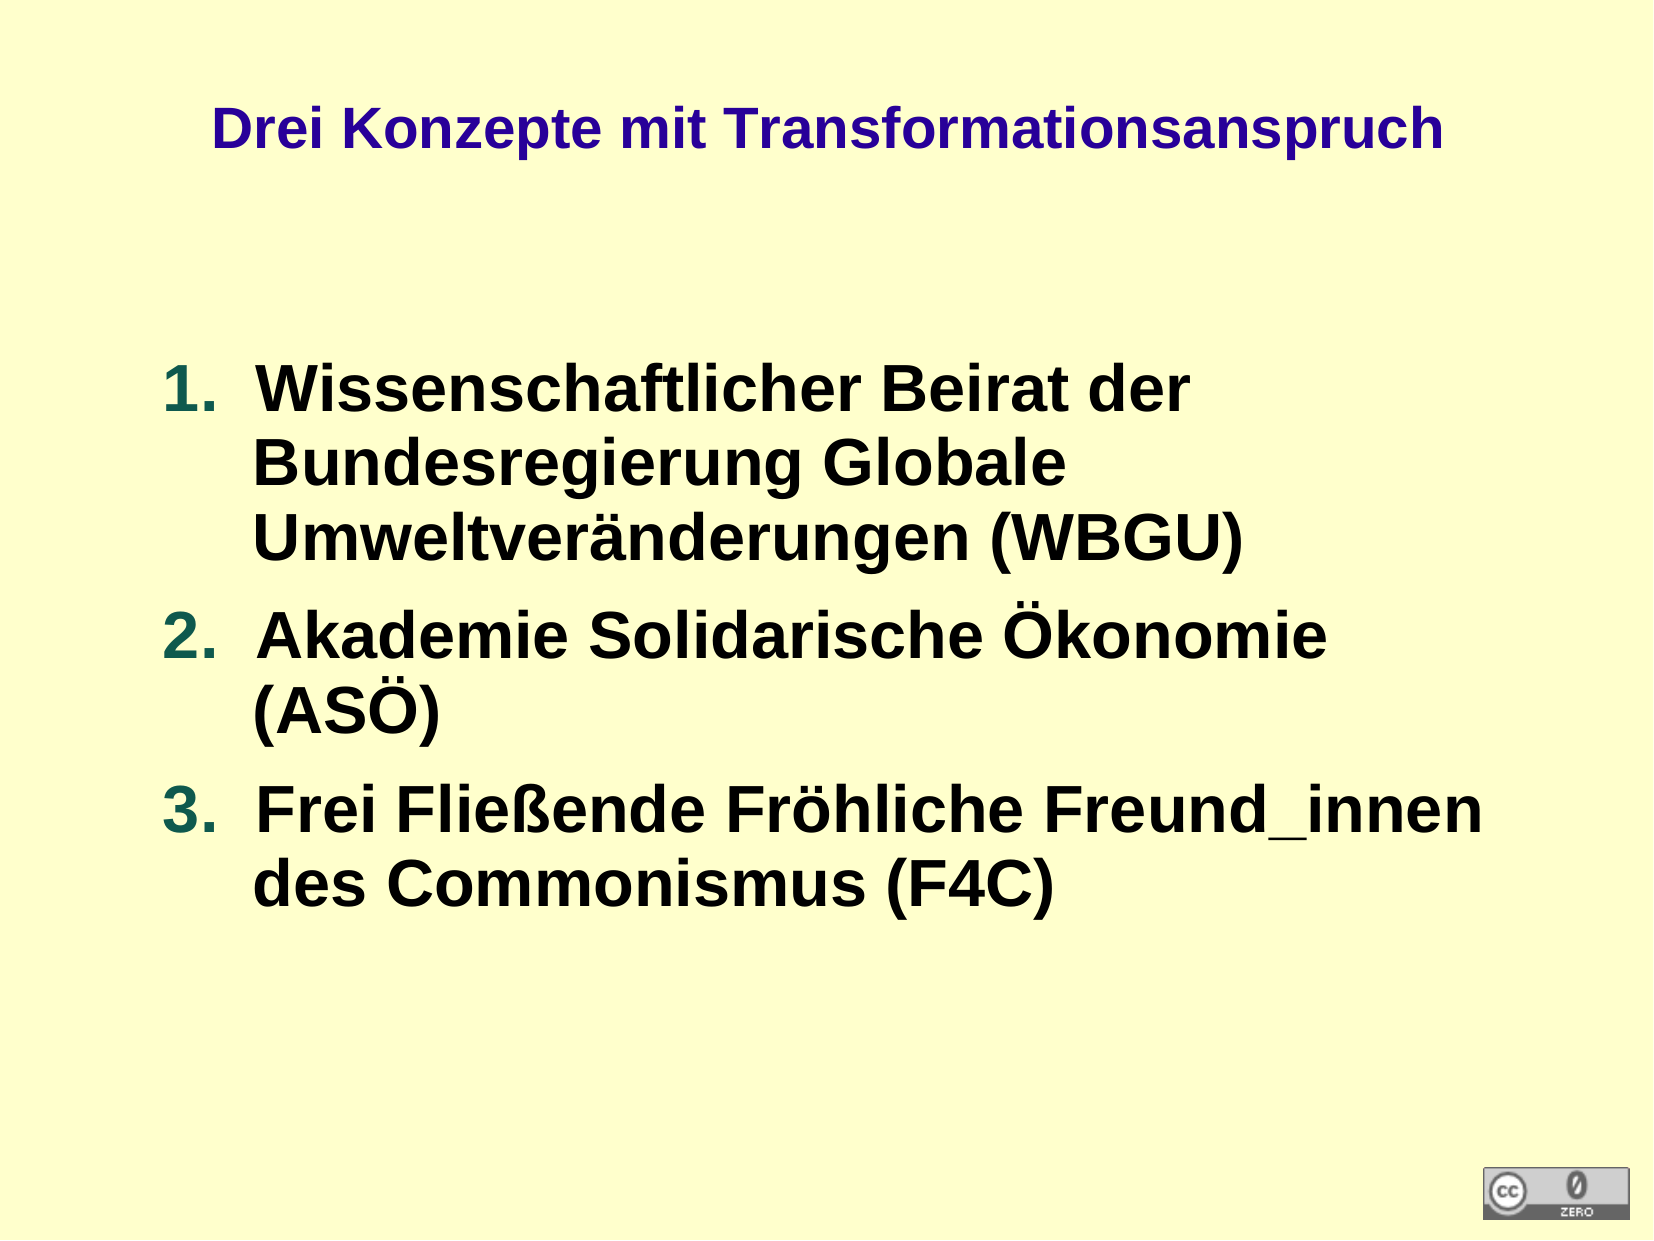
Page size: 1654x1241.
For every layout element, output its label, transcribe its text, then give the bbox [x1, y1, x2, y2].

picture [1483, 1167, 1630, 1220]
title Drei Konzepte mit Transformationsanspruch [86, 49, 1571, 207]
list Wissenschaftlicher Beirat der Bundesregierung Globale Umweltveränderungen (WBGU) Akademie Solidarische Ökonomie (ASÖ) Frei Fließende Fröhliche Freund_innen des Commonismus (F4C) [145, 350, 1619, 1158]
